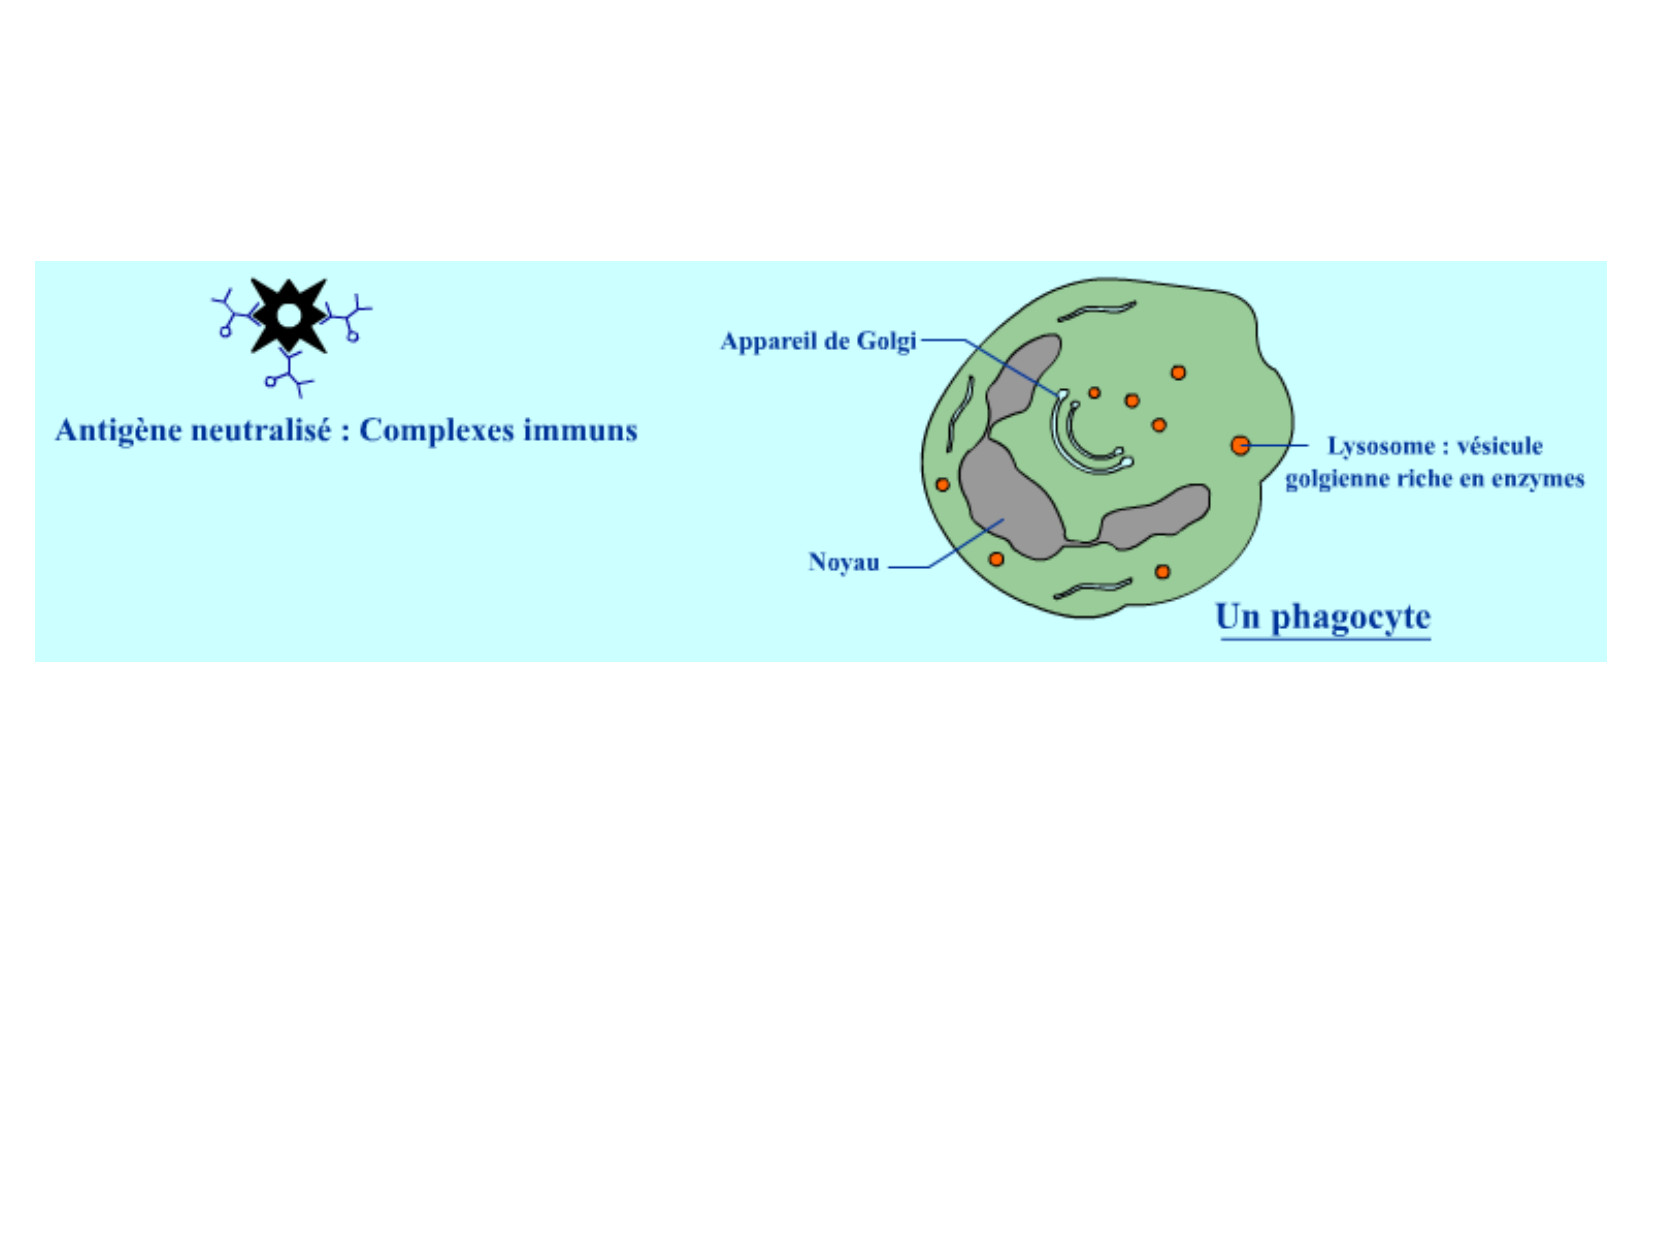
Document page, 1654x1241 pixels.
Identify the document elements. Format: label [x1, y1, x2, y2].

picture [35, 261, 1607, 662]
